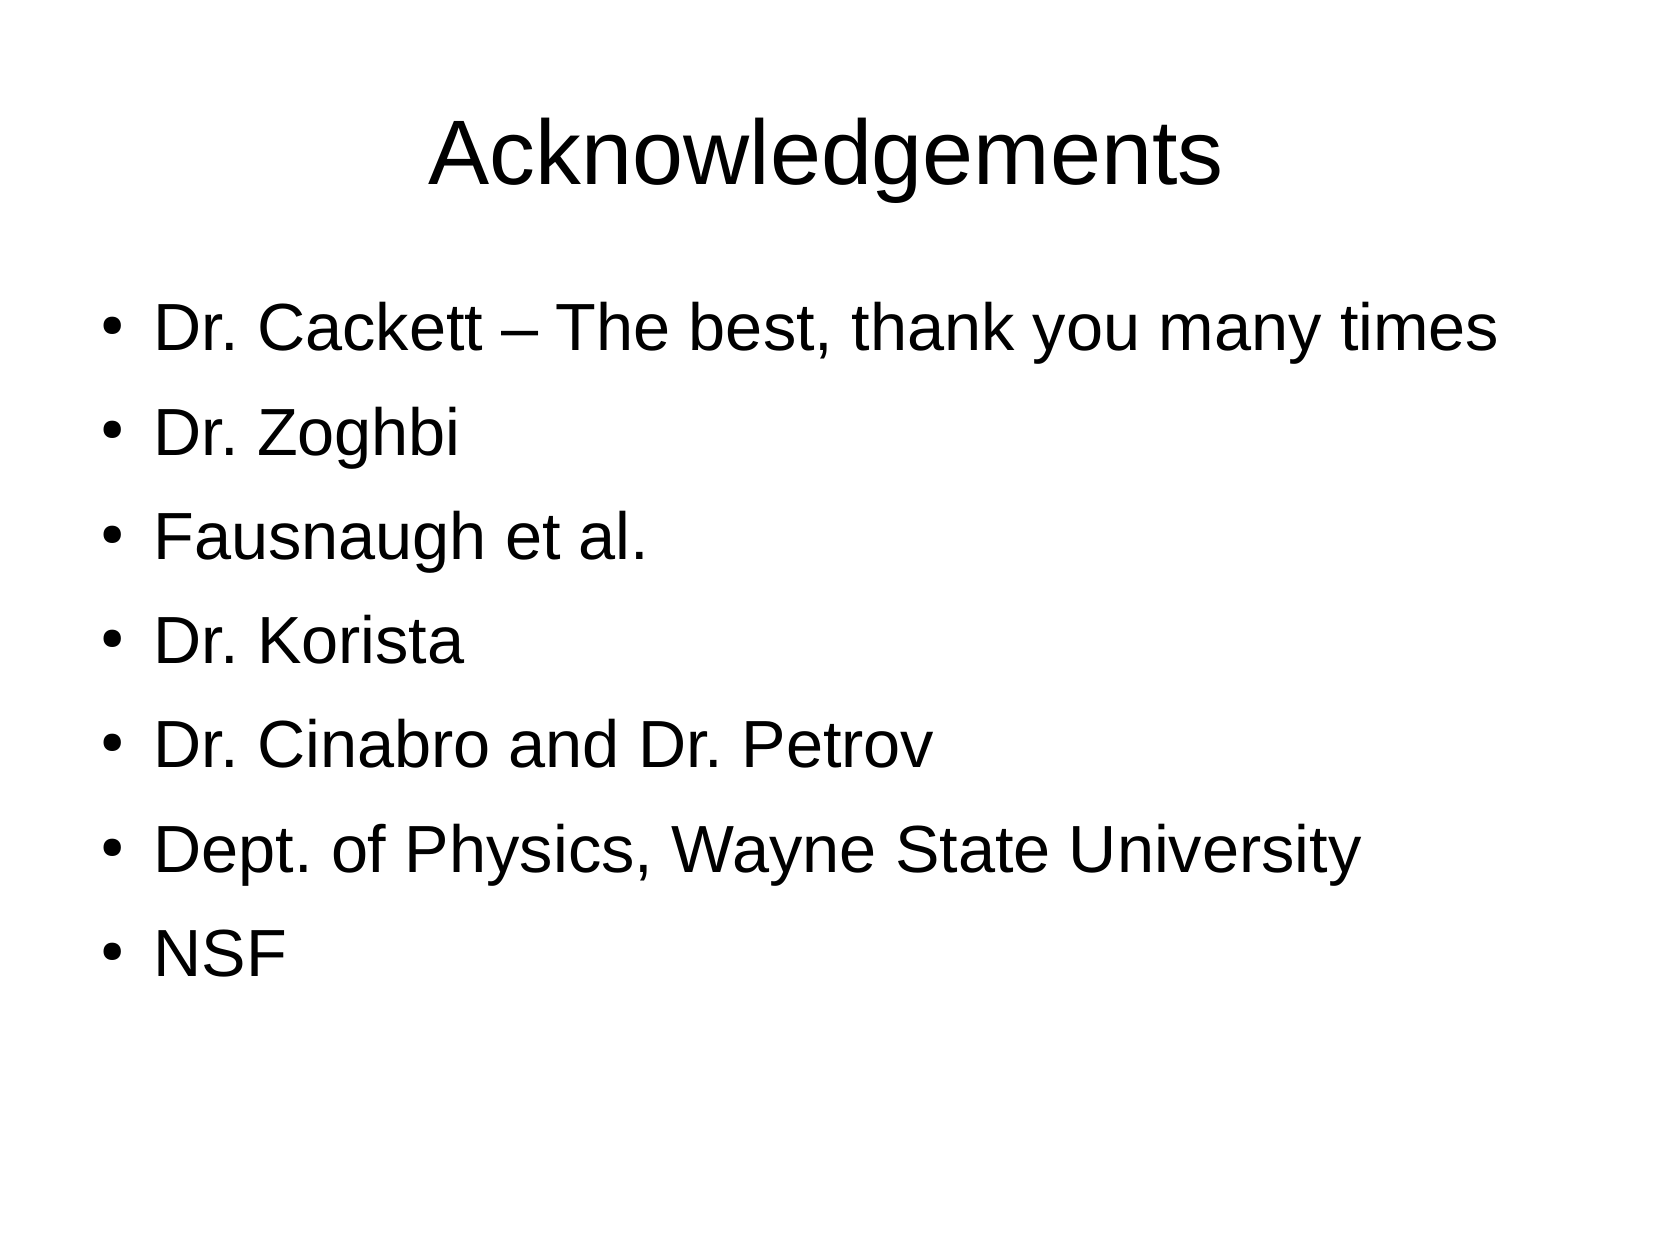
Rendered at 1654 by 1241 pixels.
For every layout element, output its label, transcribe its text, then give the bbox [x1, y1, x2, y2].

list Dr. Cackett – The best, thank you many times Dr. Zoghbi Fausnaugh et al. Dr. Korista Dr. Cinabro and Dr. Petrov Dept. of Physics, Wayne State University NSF [82, 290, 1571, 1010]
title Acknowledgements [82, 49, 1571, 257]
